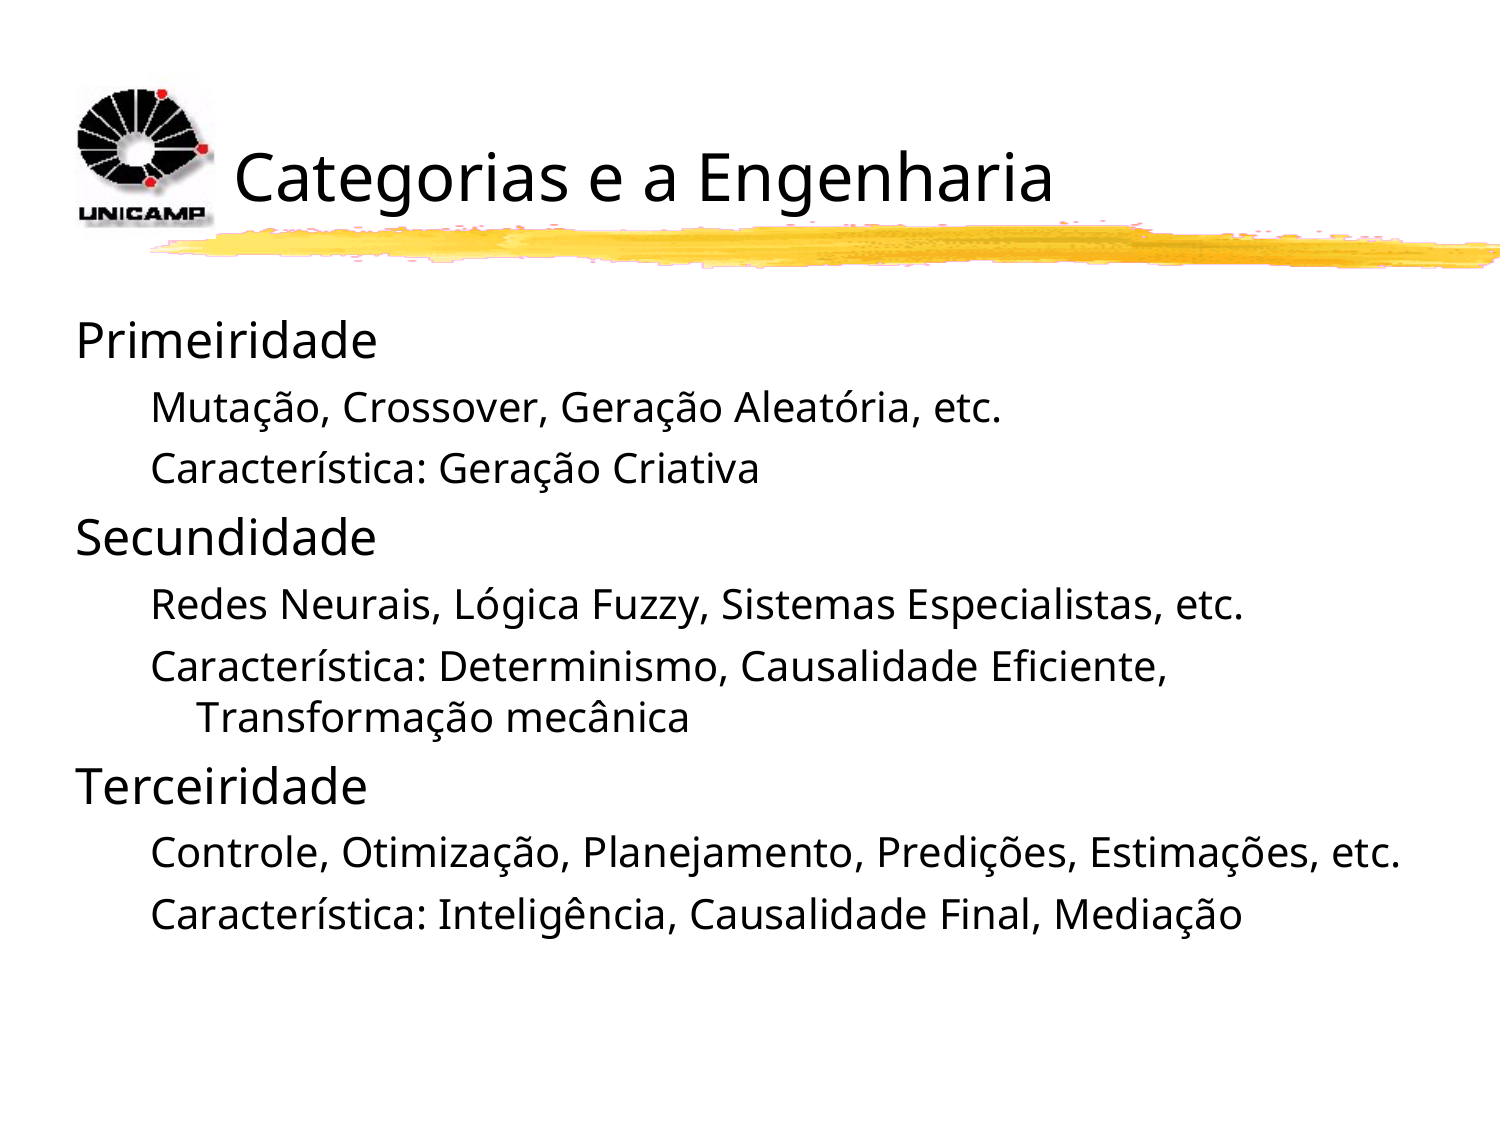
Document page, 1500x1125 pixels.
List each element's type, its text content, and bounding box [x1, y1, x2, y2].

title Categorias e a Engenharia [233, 44, 1434, 218]
list Primeiridade Mutação, Crossover, Geração Aleatória, etc. Característica: Geração Criativa Secundidade Redes Neurais, Lógica Fuzzy, Sistemas Especialistas, etc. Característica: Determinismo, Causalidade Eficiente, Transformação mecânica Terceiridade Controle, Otimização, Planejamento, Predições, Estimações, etc. Característica: Inteligência, Causalidade Final, Mediação [74, 309, 1417, 980]
picture [75, 74, 1500, 279]
